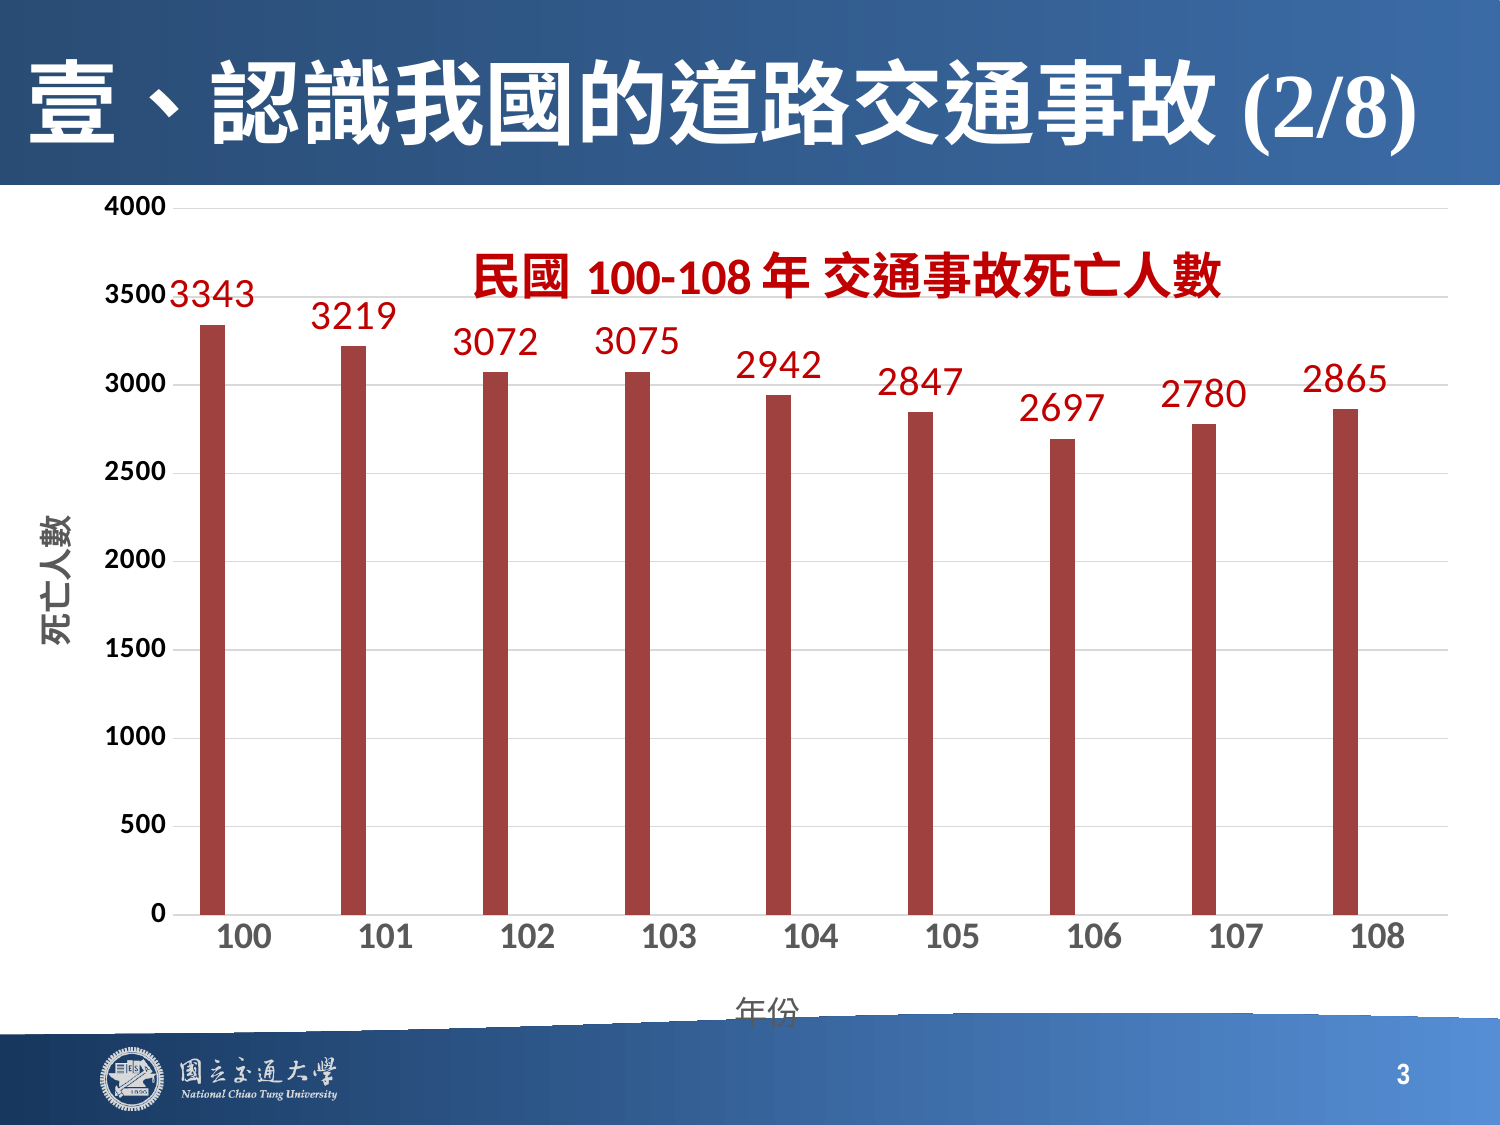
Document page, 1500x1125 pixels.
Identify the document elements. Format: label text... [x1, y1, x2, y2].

chart [12, 184, 1490, 1059]
slide_number <編號> [1074, 1042, 1425, 1103]
title 壹、認識我國的道路交通事故(2/8) [11, 31, 1489, 171]
